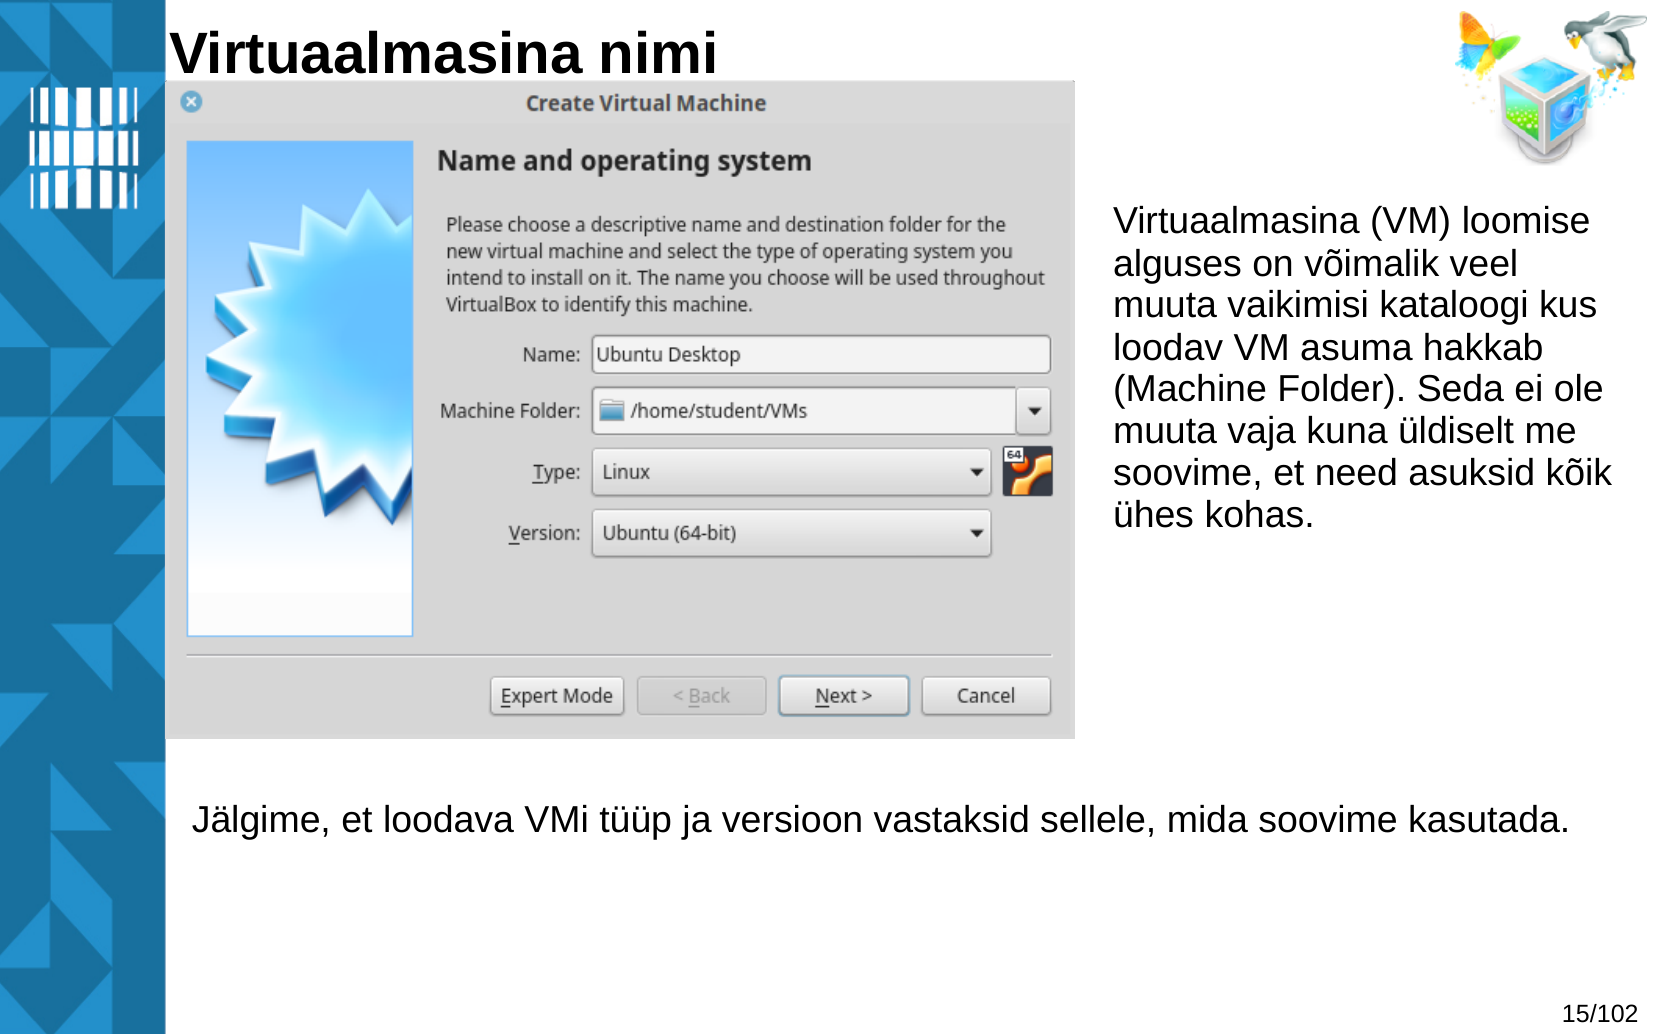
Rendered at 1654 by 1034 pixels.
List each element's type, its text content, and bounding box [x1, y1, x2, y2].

picture [165, 80, 1075, 739]
text_box Jälgime, et loodava VMi tüüp ja versioon vastaksid sellele, mida soovime kasutada. [177, 791, 1607, 863]
picture [1452, 7, 1653, 166]
text_box Virtuaalmasina (VM) loomise alguses on võimalik veel muuta vaikimisi kataloogi kus loodav VM asuma hakkab (Machine Folder). Seda ei ole muuta vaja kuna üldiselt me soovime, et need asuksid kõik ühes kohas. [1098, 192, 1642, 544]
title Virtuaalmasina nimi [169, 11, 1571, 95]
